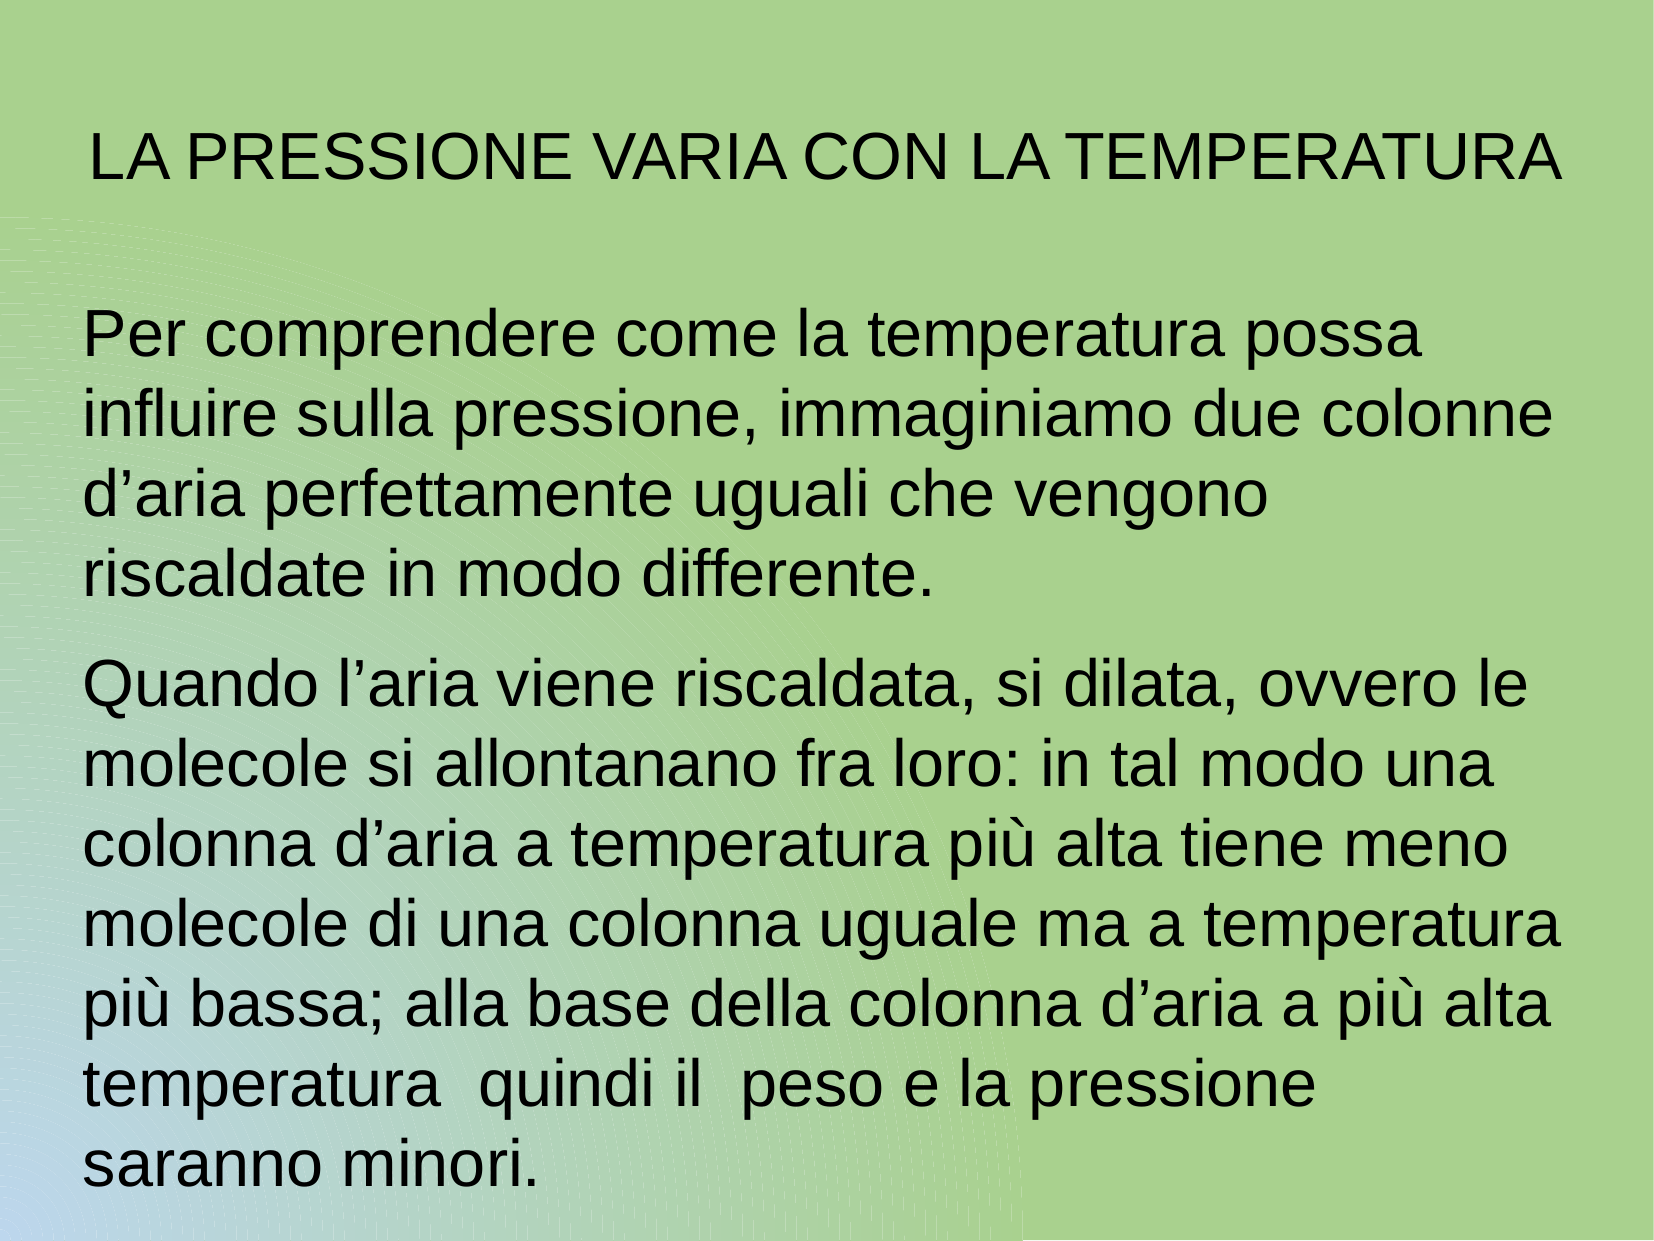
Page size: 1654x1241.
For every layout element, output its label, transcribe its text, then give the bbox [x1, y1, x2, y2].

list Per comprendere come la temperatura possa influire sulla pressione, immaginiamo due colonne d’aria perfettamente uguali che vengono riscaldate in modo differente. Quando l’aria viene riscaldata, si dilata, ovvero le molecole si allontanano fra loro: in tal modo una colonna d’aria a temperatura più alta tiene meno molecole di una colonna uguale ma a temperatura più bassa; alla base della colonna d’aria a più alta temperatura quindi il peso e la pressione saranno minori. [82, 290, 1571, 1109]
title LA PRESSIONE VARIA CON LA TEMPERATURA [82, 49, 1571, 257]
